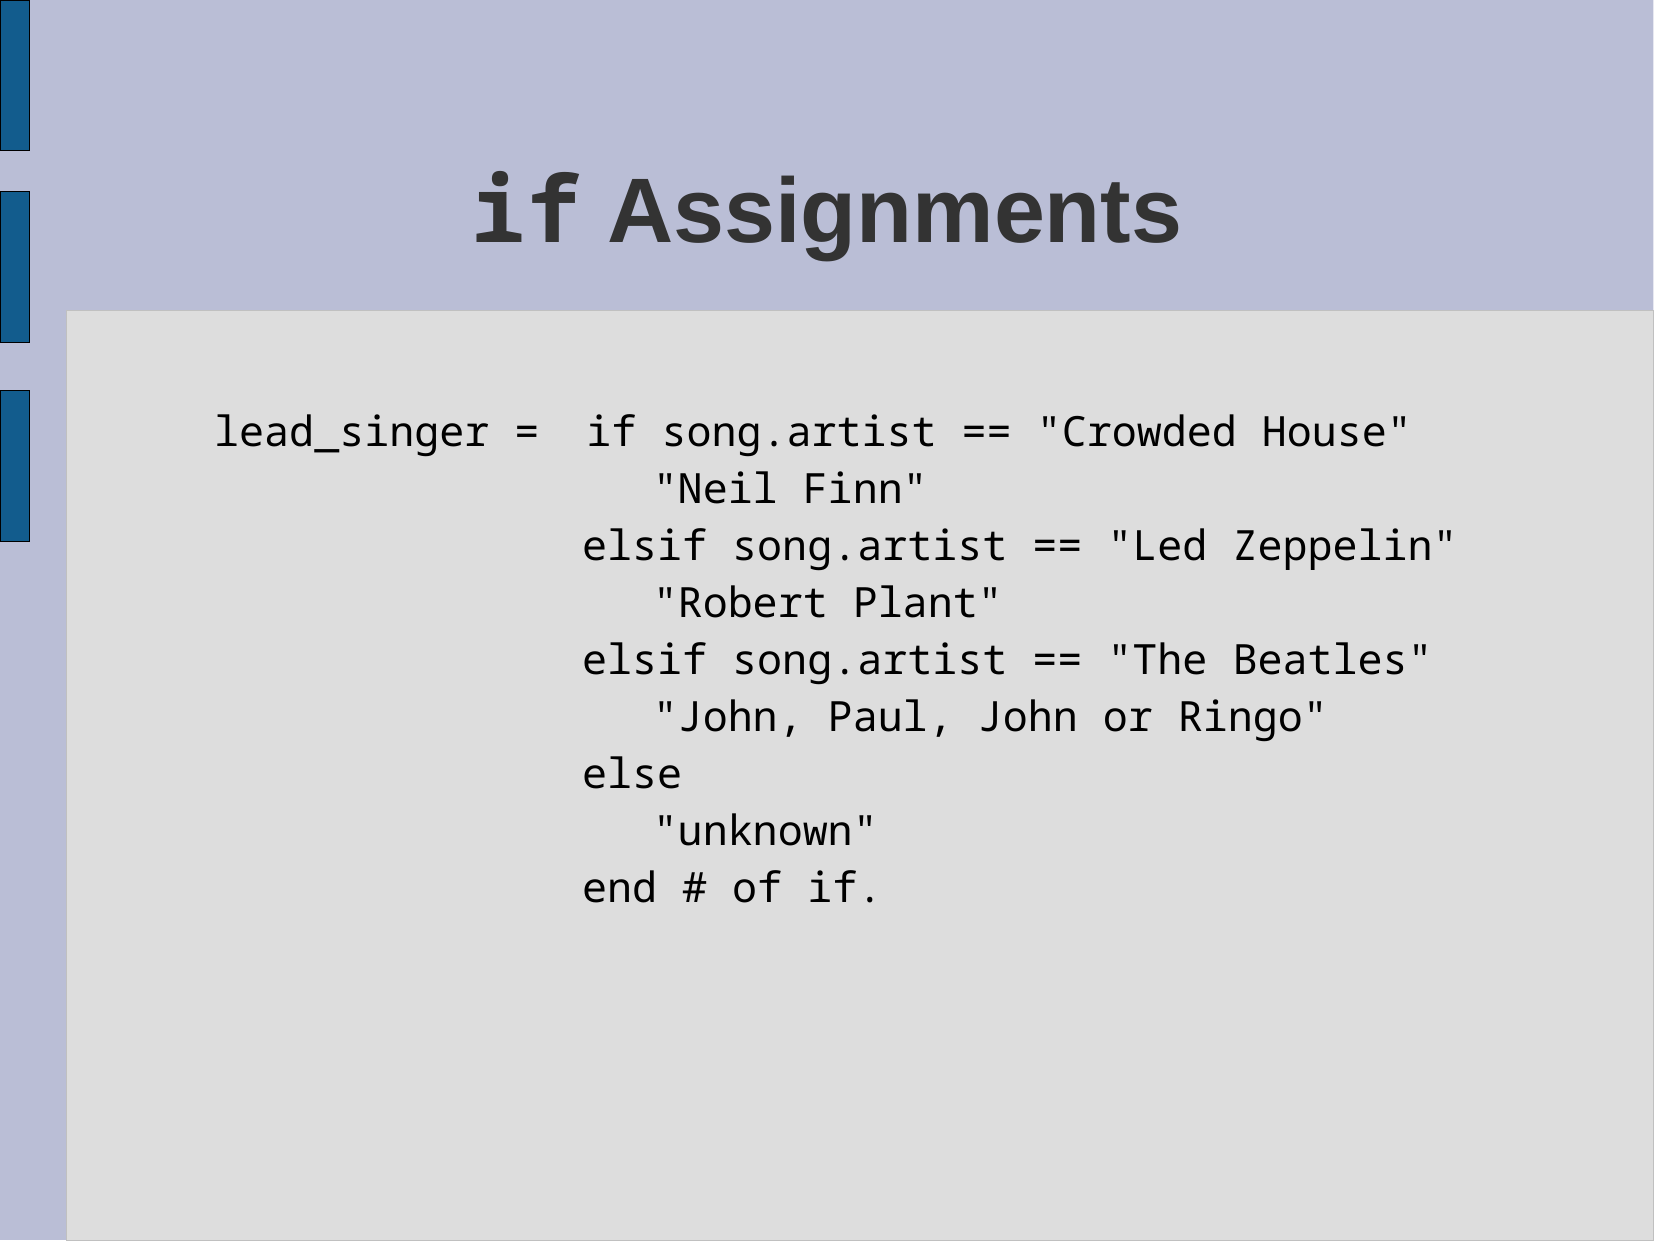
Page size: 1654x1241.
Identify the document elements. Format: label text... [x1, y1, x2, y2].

list lead_singer = if song.artist == "Crowded House" "Neil Finn" elsif song.artist == "Led Zeppelin" "Robert Plant" elsif song.artist == "The Beatles" "John, Paul, John or Ringo" else "unknown" end # of if. [121, 344, 1611, 1127]
title if Assignments [121, 102, 1534, 311]
